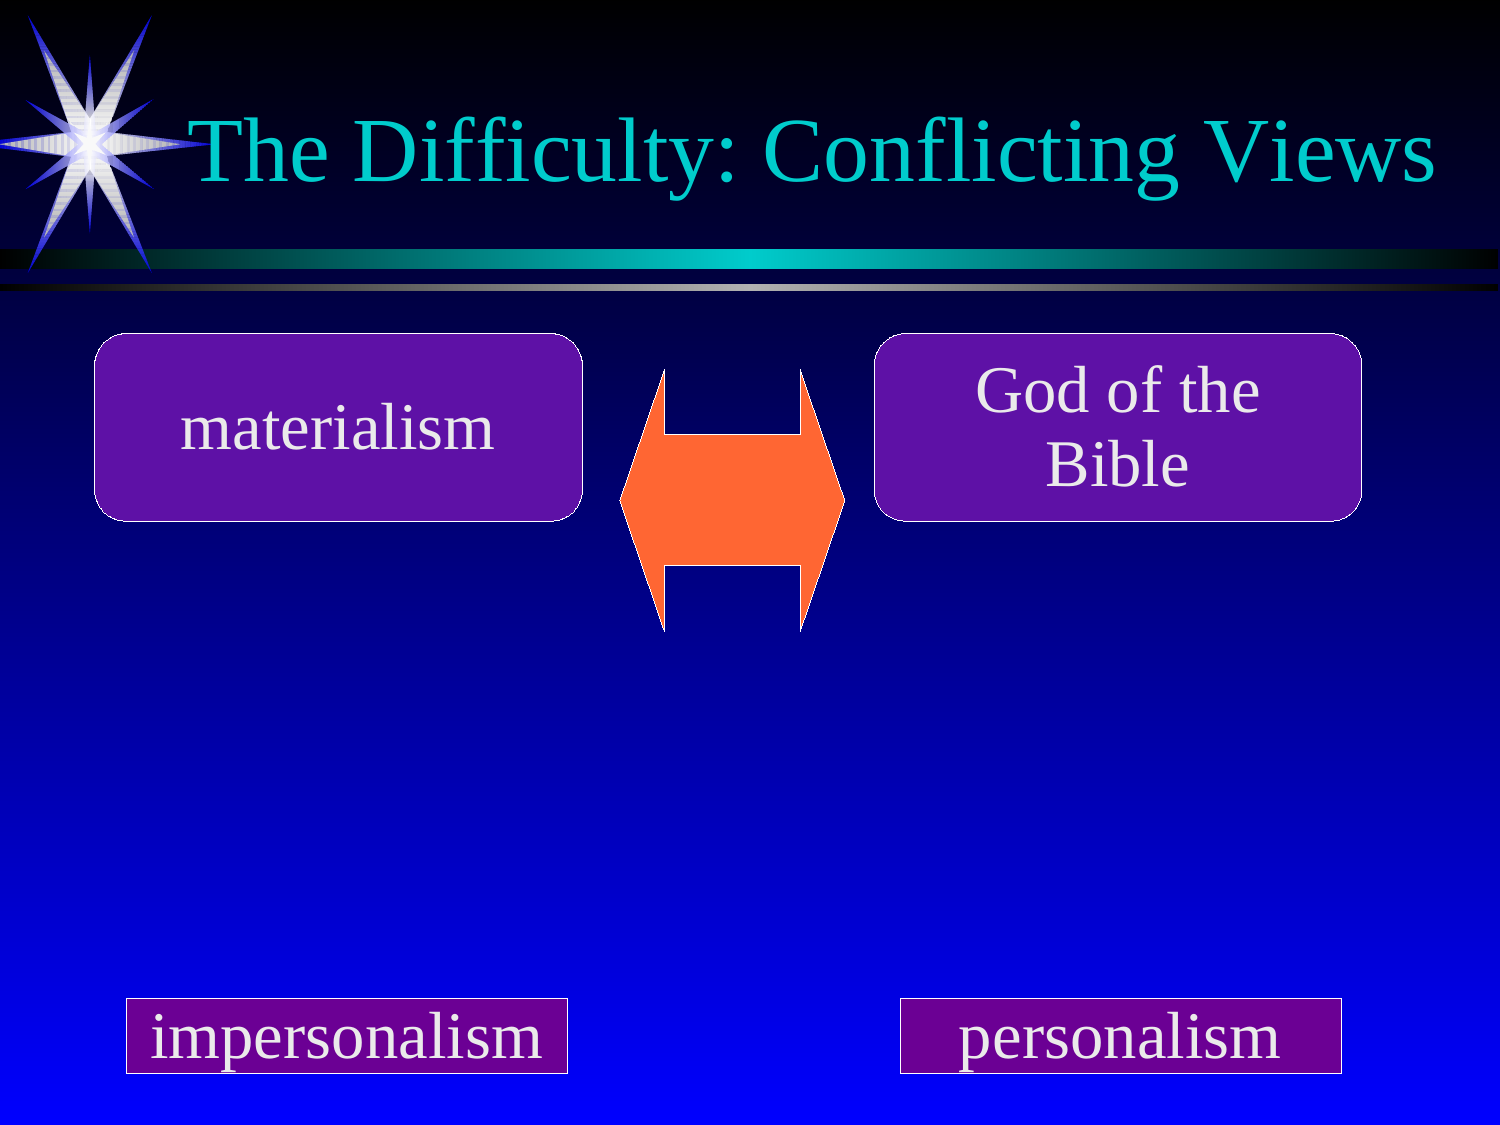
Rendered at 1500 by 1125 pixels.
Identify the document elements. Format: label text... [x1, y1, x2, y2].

text_box personalism [900, 998, 1342, 1074]
text_box materialism [94, 333, 583, 522]
text_box God of the Bible [874, 333, 1362, 522]
text_box [619, 369, 845, 632]
title The Difficulty: Conflicting Views [187, 56, 1463, 244]
text_box impersonalism [126, 998, 568, 1074]
